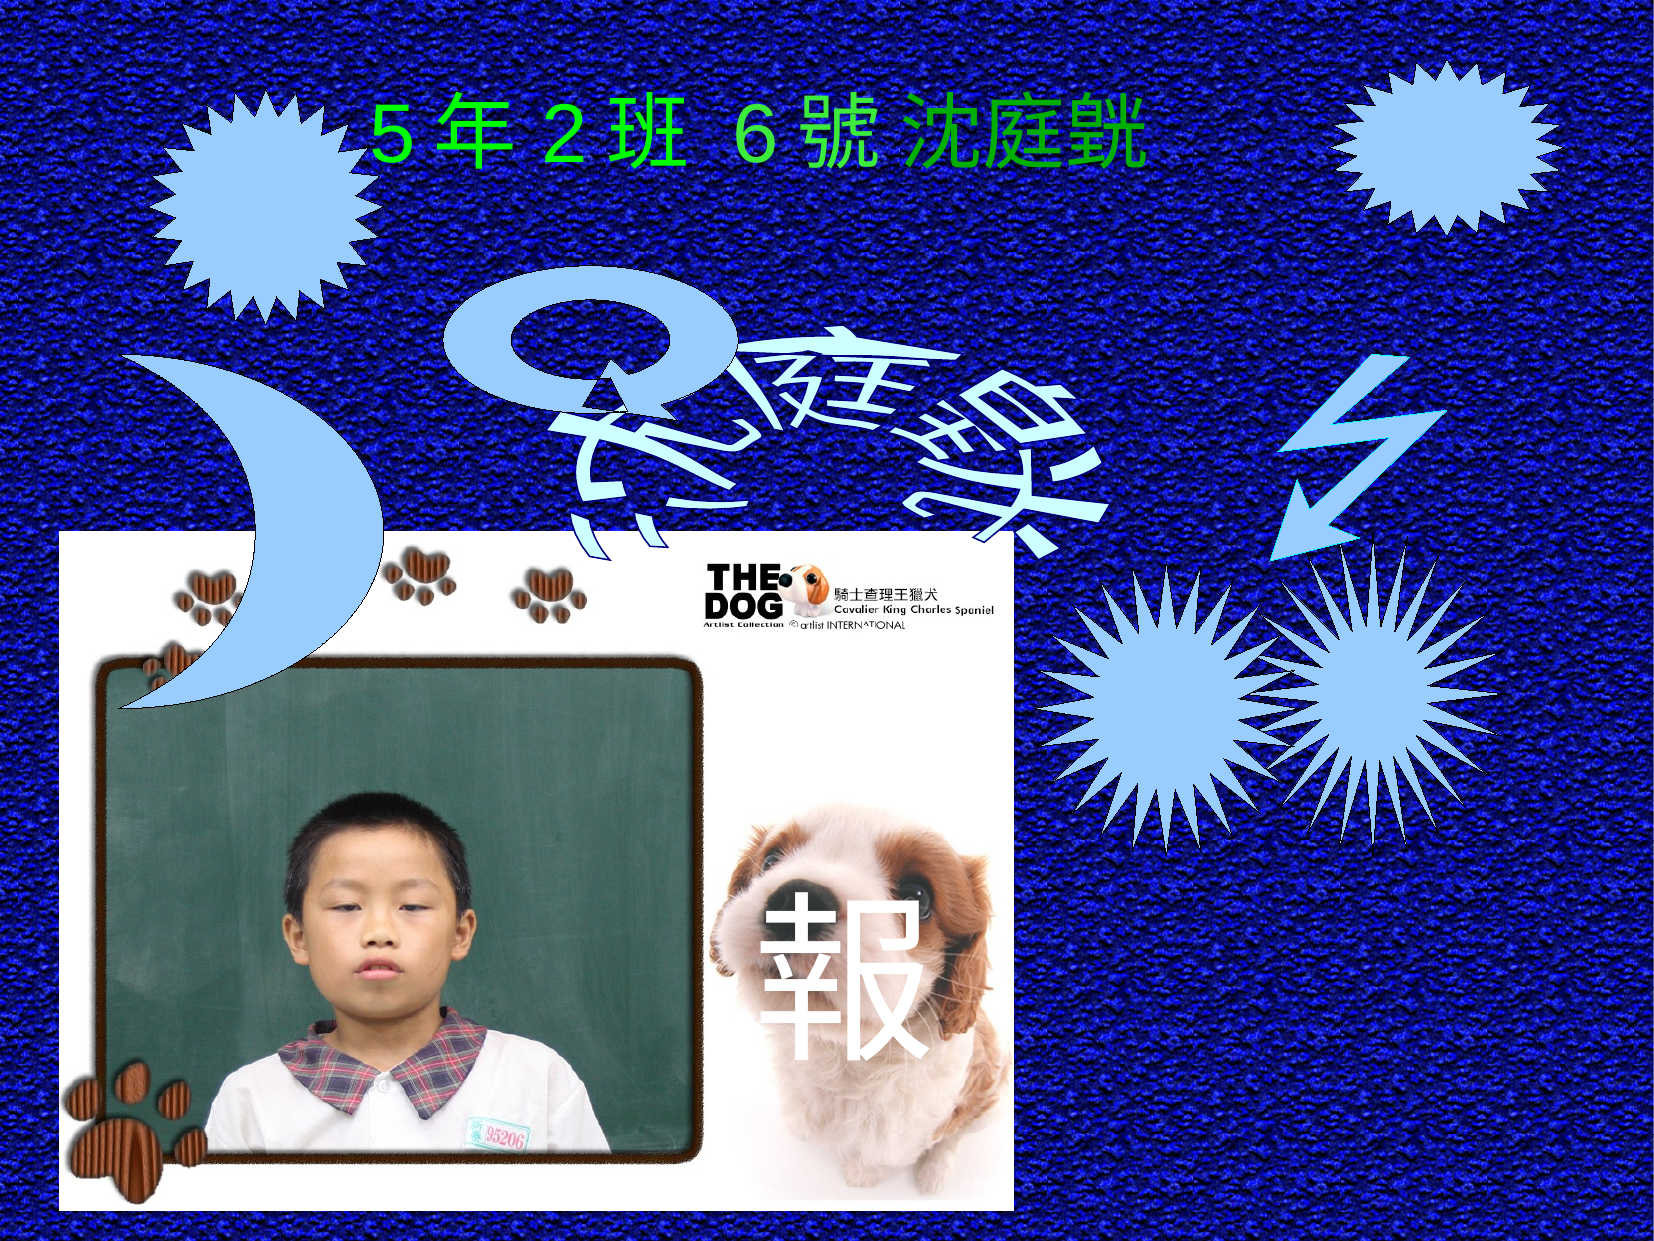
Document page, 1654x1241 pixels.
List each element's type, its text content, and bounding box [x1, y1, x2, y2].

text_box 沈庭皝 [726, 355, 785, 432]
picture [0, 0, 1654, 1241]
text_box 沈庭皝 [613, 404, 627, 411]
text_box [118, 354, 384, 709]
text_box [442, 265, 739, 421]
text_box 沈庭皝 [569, 512, 610, 561]
text_box 沈庭皝 [634, 511, 668, 548]
text_box 沈庭皝 [887, 398, 1111, 543]
text_box 沈庭皝 [545, 412, 763, 503]
text_box 簡報 [738, 561, 1004, 1016]
text_box 沈庭皝 [737, 324, 964, 431]
text_box [147, 88, 384, 325]
text_box [1328, 59, 1565, 237]
text_box 沈庭皝 [1014, 522, 1061, 560]
text_box 沈庭皝 [664, 496, 751, 510]
text_box [1033, 354, 1506, 857]
text_box 5年2班 6號 沈庭皝 [354, 59, 1300, 174]
text_box 沈庭皝 [1048, 445, 1103, 483]
text_box 沈庭皝 [956, 368, 1088, 444]
